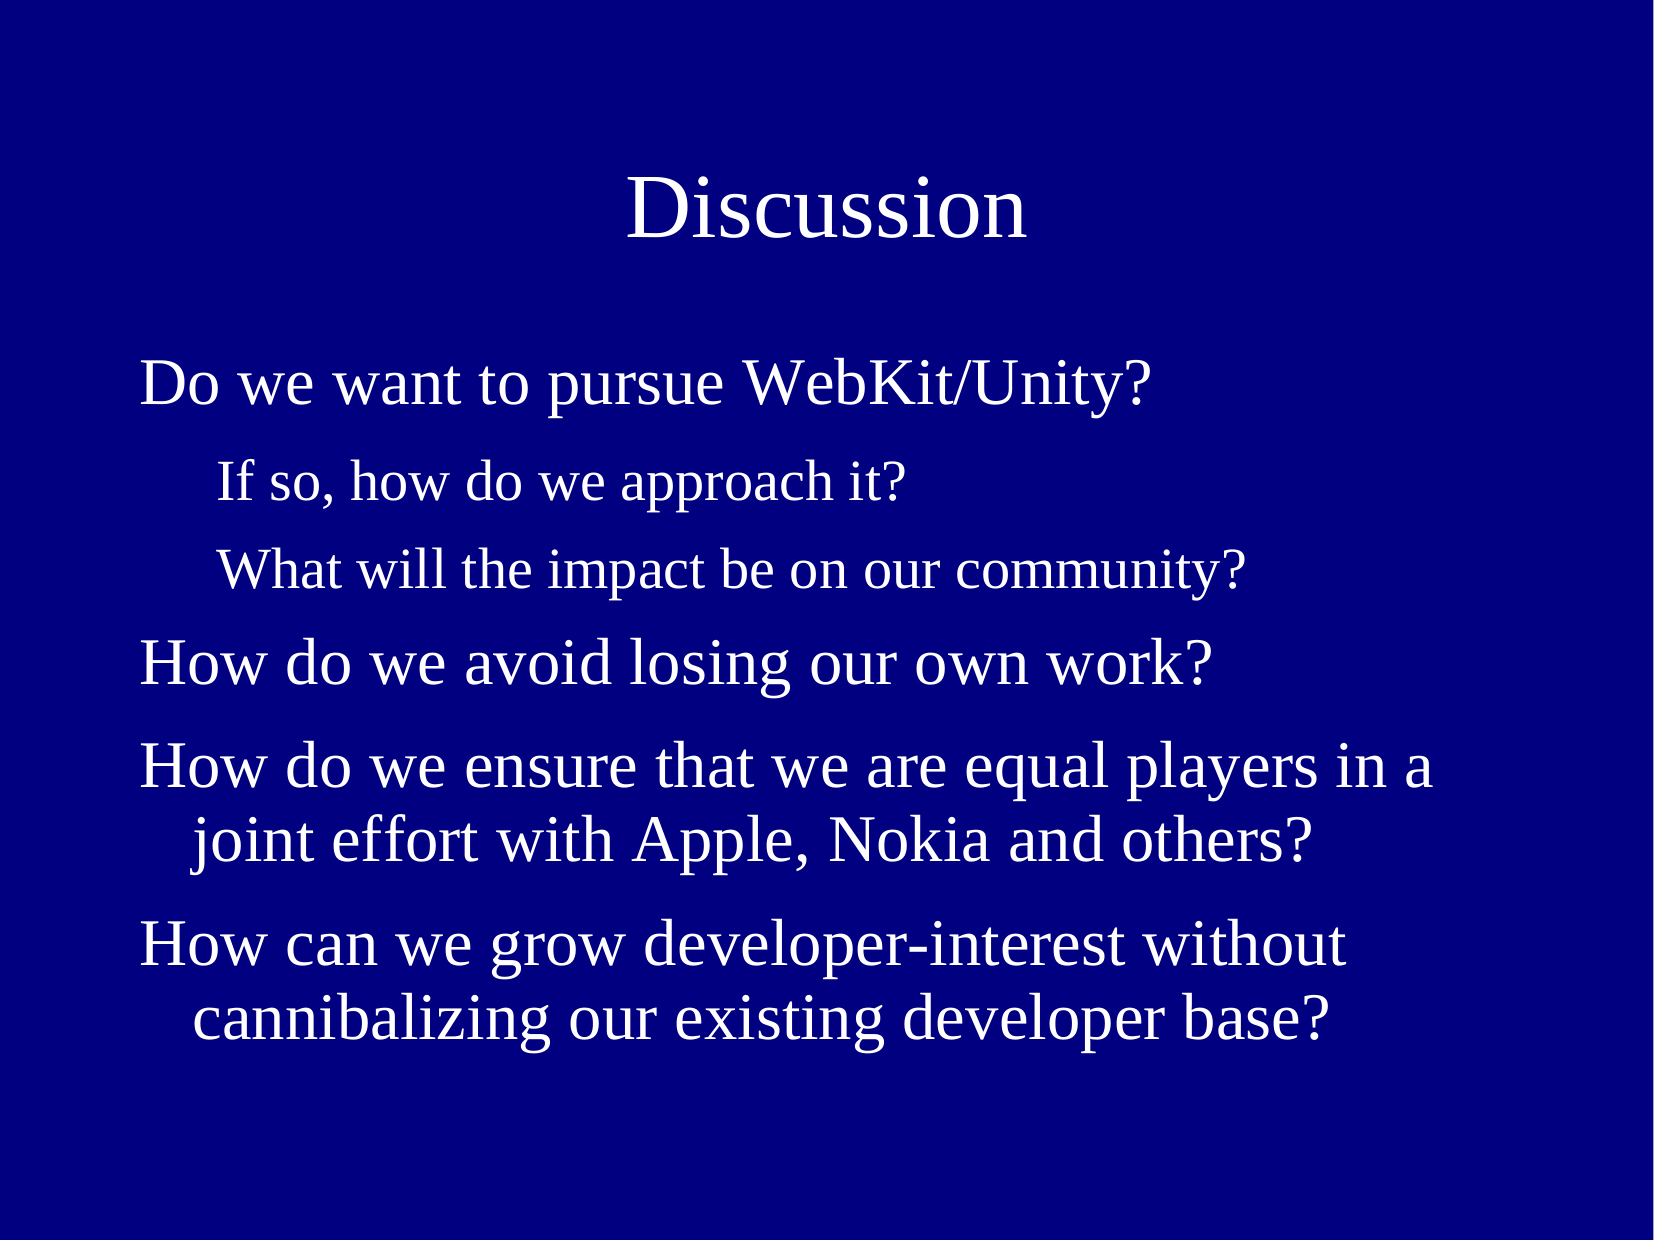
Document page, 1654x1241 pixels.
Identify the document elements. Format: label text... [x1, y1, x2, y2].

list Do we want to pursue WebKit/Unity? If so, how do we approach it? What will the impact be on our community? How do we avoid losing our own work? How do we ensure that we are equal players in a joint effort with Apple, Nokia and others? How can we grow developer-interest without cannibalizing our existing developer base? [121, 344, 1534, 1127]
title Discussion [121, 102, 1534, 311]
